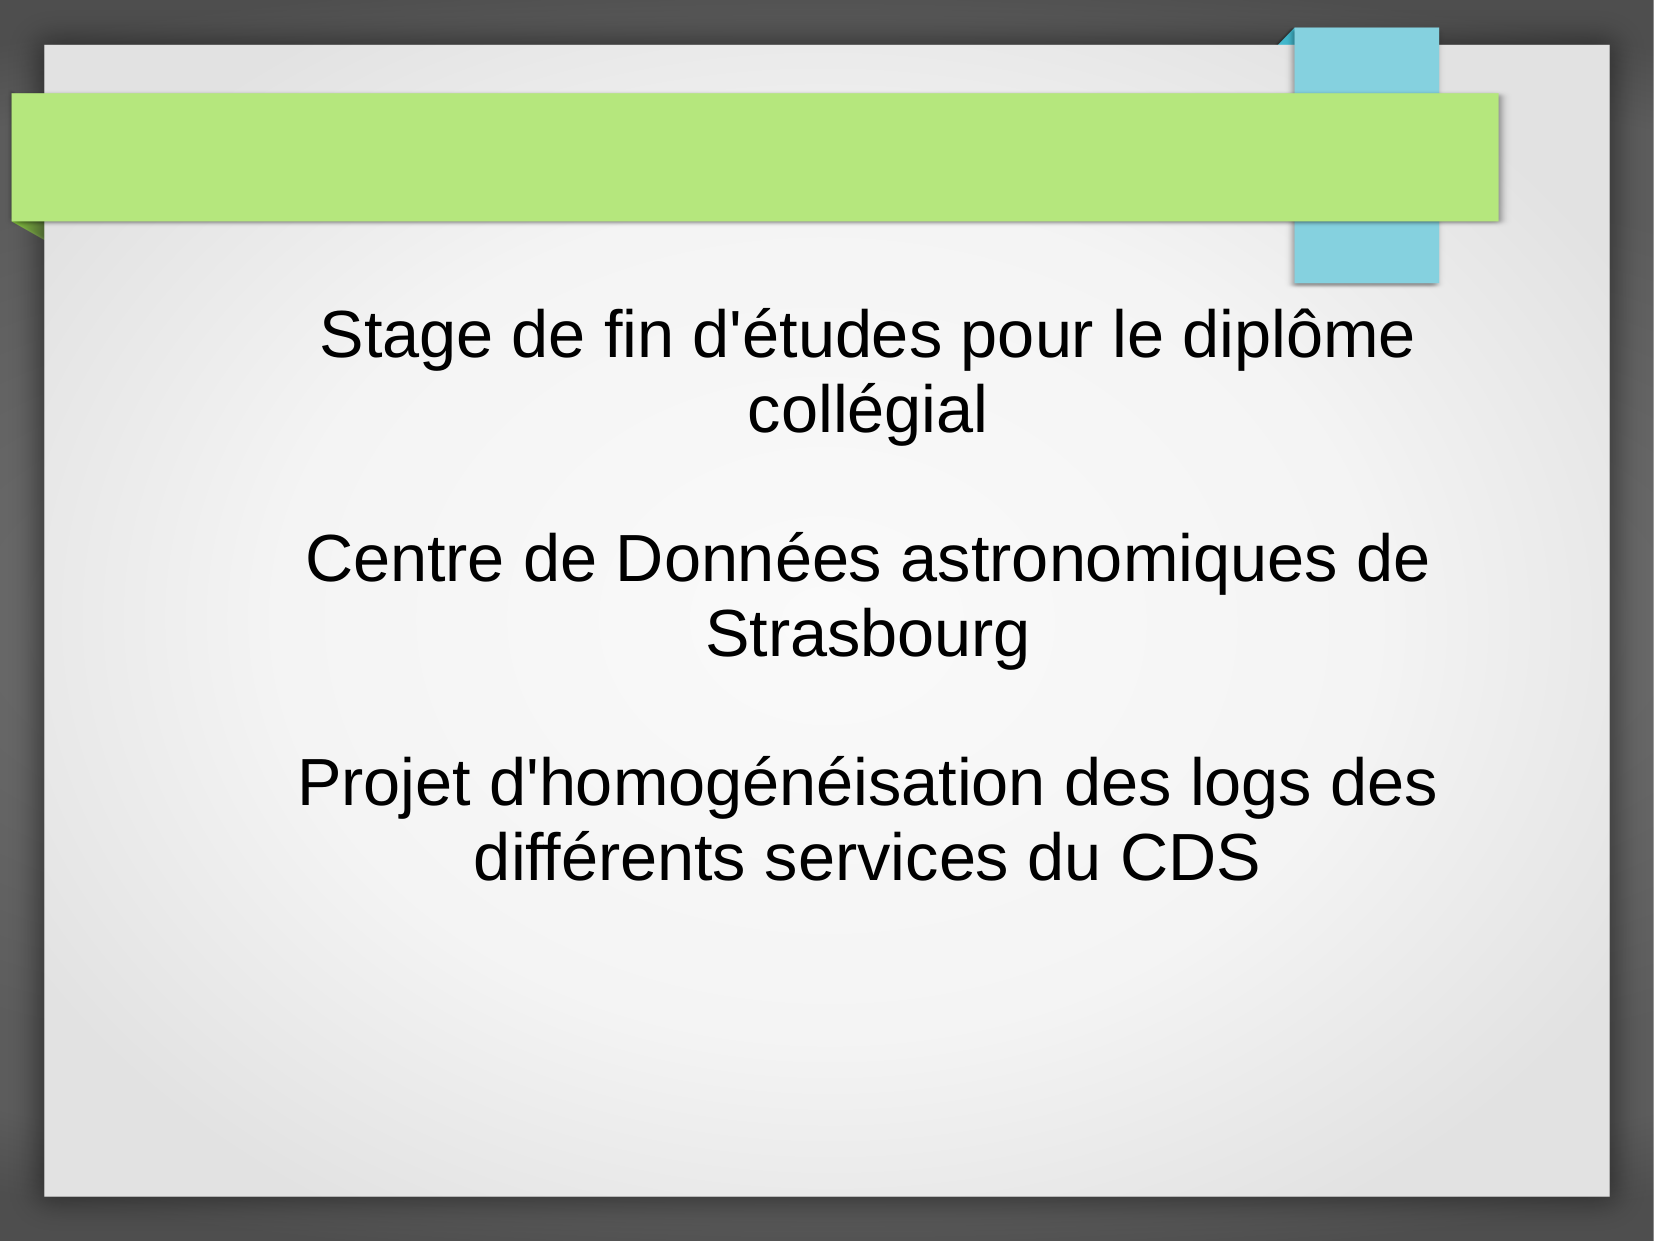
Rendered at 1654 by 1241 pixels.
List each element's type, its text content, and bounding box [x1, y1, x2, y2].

subtitle Stage de fin d'études pour le diplôme collégial Centre de Données astronomiques de Strasbourg Projet d'homogénéisation des logs des différents services du CDS [277, 135, 1459, 1056]
picture [0, 0, 1654, 1241]
